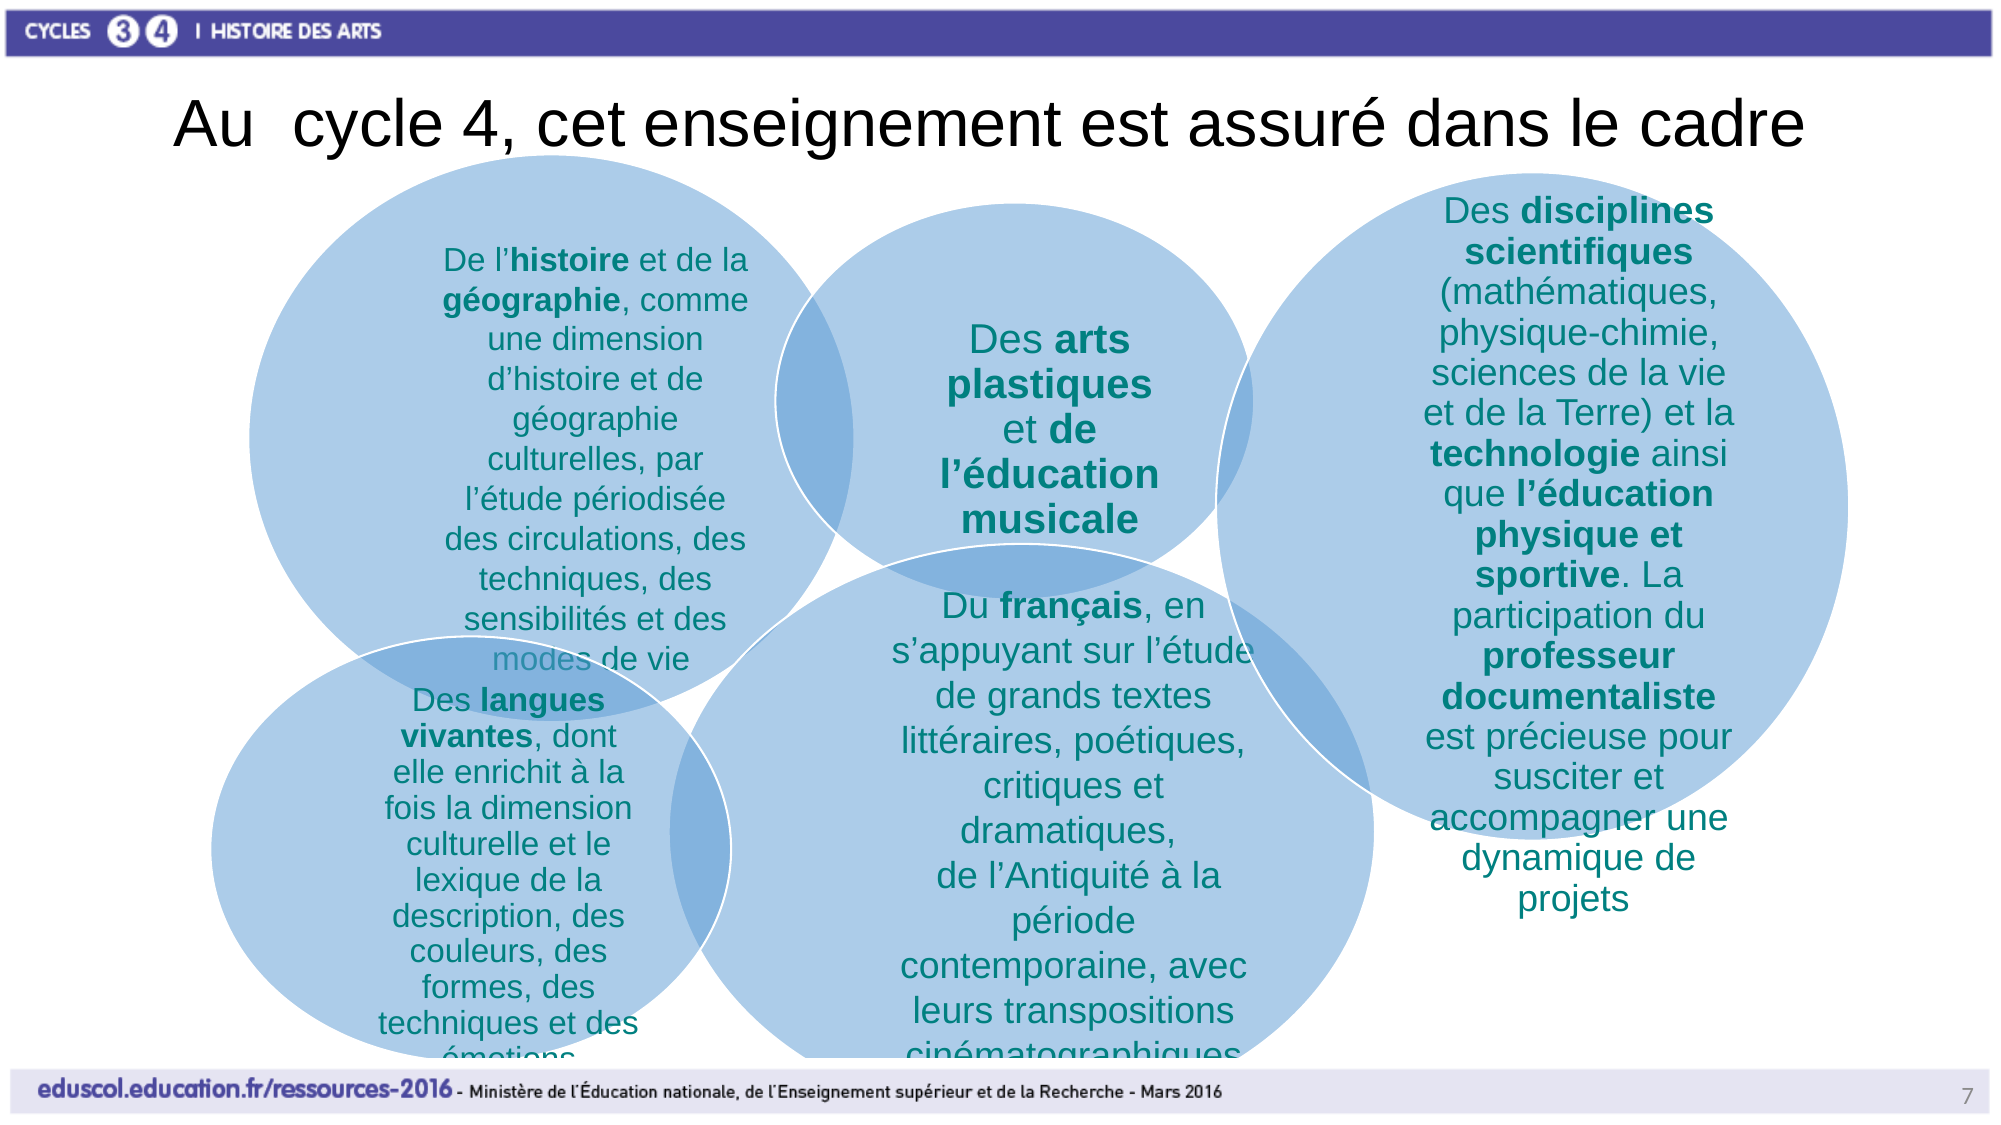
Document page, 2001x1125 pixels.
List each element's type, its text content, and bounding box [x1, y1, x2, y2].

text_box Des disciplines scientifiques (mathématiques, physique-chimie, sciences de la vie et de la Terre) et la technologie ainsi que l’éducation physique et sportive. La participation du professeur documentaliste est précieuse pour susciter et accompagner une dynamique de projets [1310, 181, 1755, 268]
text_box Des arts plastiques et de l’éducation musicale [837, 202, 1193, 268]
slide_number <numéro> [1918, 1065, 1990, 1125]
picture [0, 1058, 2000, 1125]
text_box De l’histoire et de la géographie, comme une dimension d’histoire et de géographie culturelles, par l’étude périodisée des circulations, des techniques, des sensibilités et des modes de vie [308, 181, 794, 268]
list [137, 268, 1846, 1058]
title Au cycle 4, cet enseignement est assuré dans le cadre [137, 67, 1863, 181]
picture [0, 0, 2000, 67]
